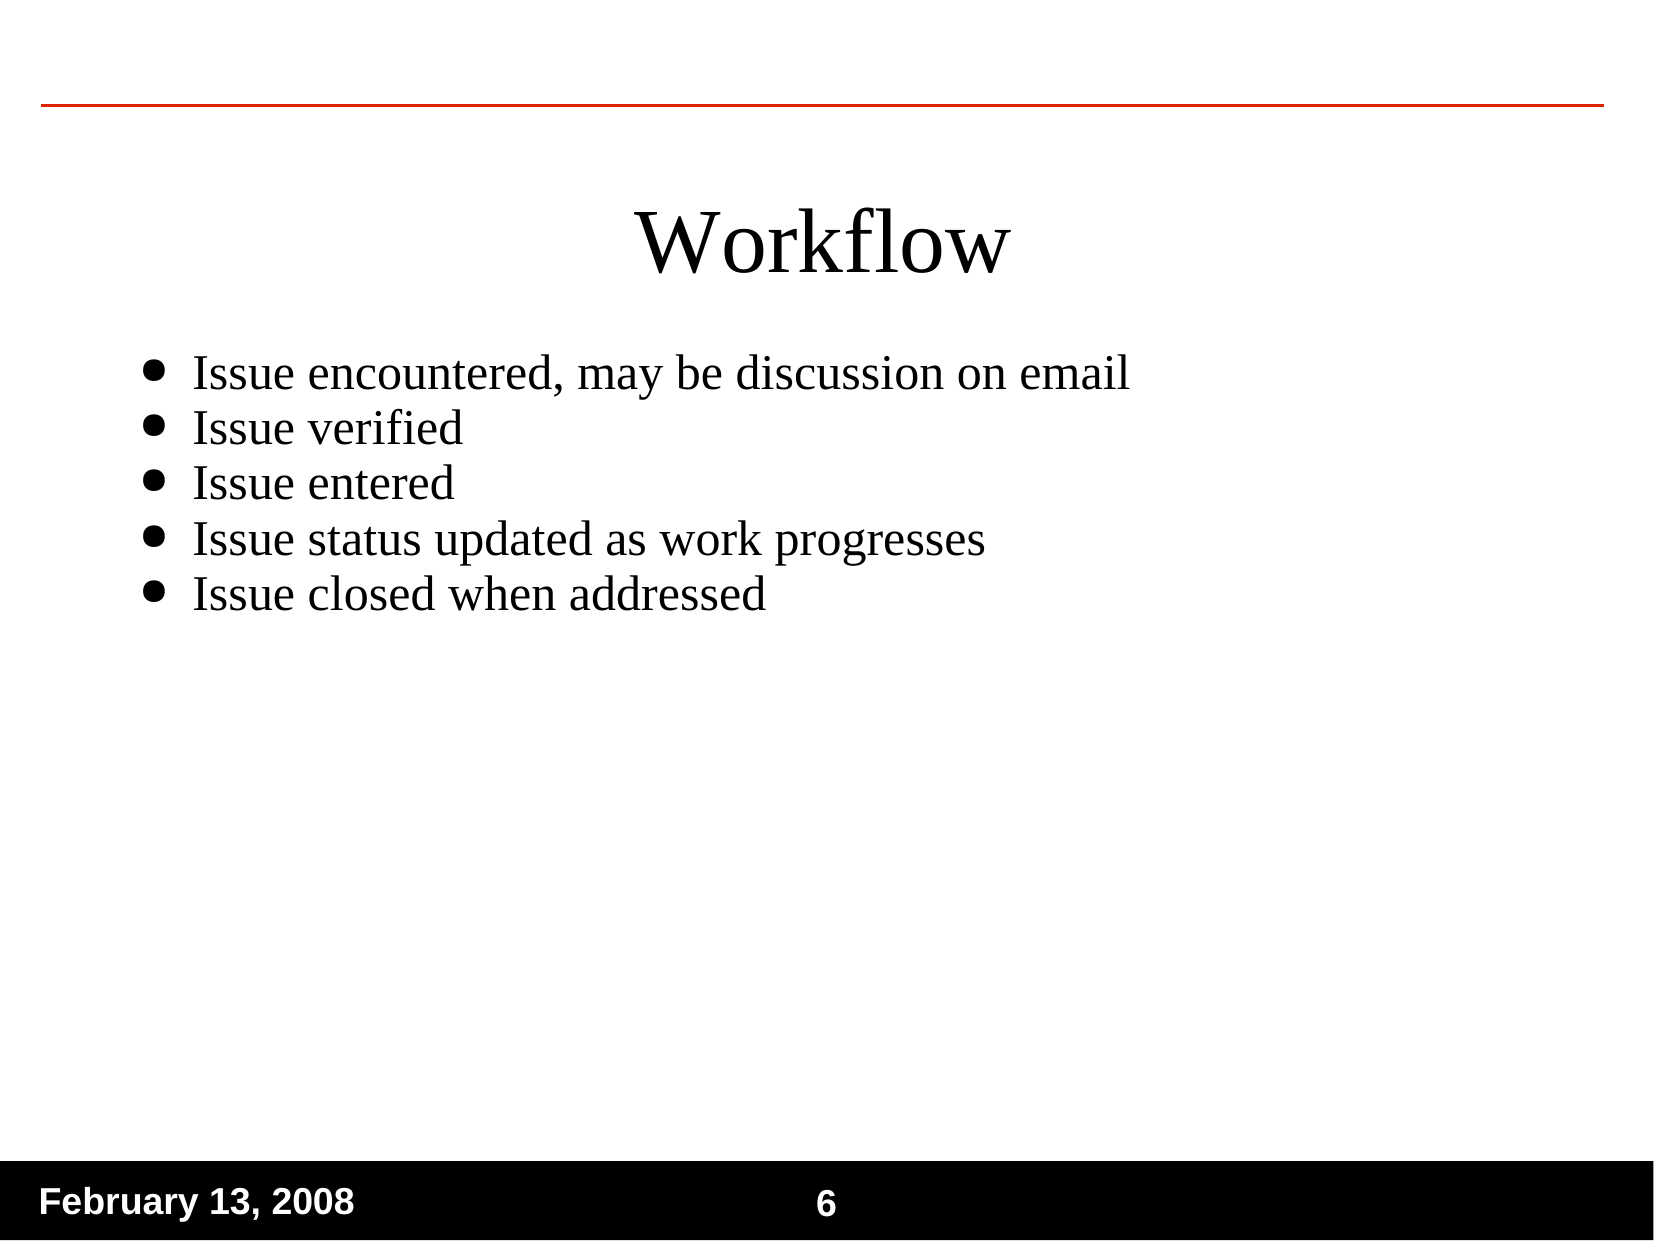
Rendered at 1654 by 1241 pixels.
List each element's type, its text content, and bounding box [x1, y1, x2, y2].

title Workflow [117, 137, 1530, 346]
list Issue encountered, may be discussion on email Issue verified Issue entered Issue status updated as work progresses Issue closed when addressed [121, 344, 1534, 1127]
